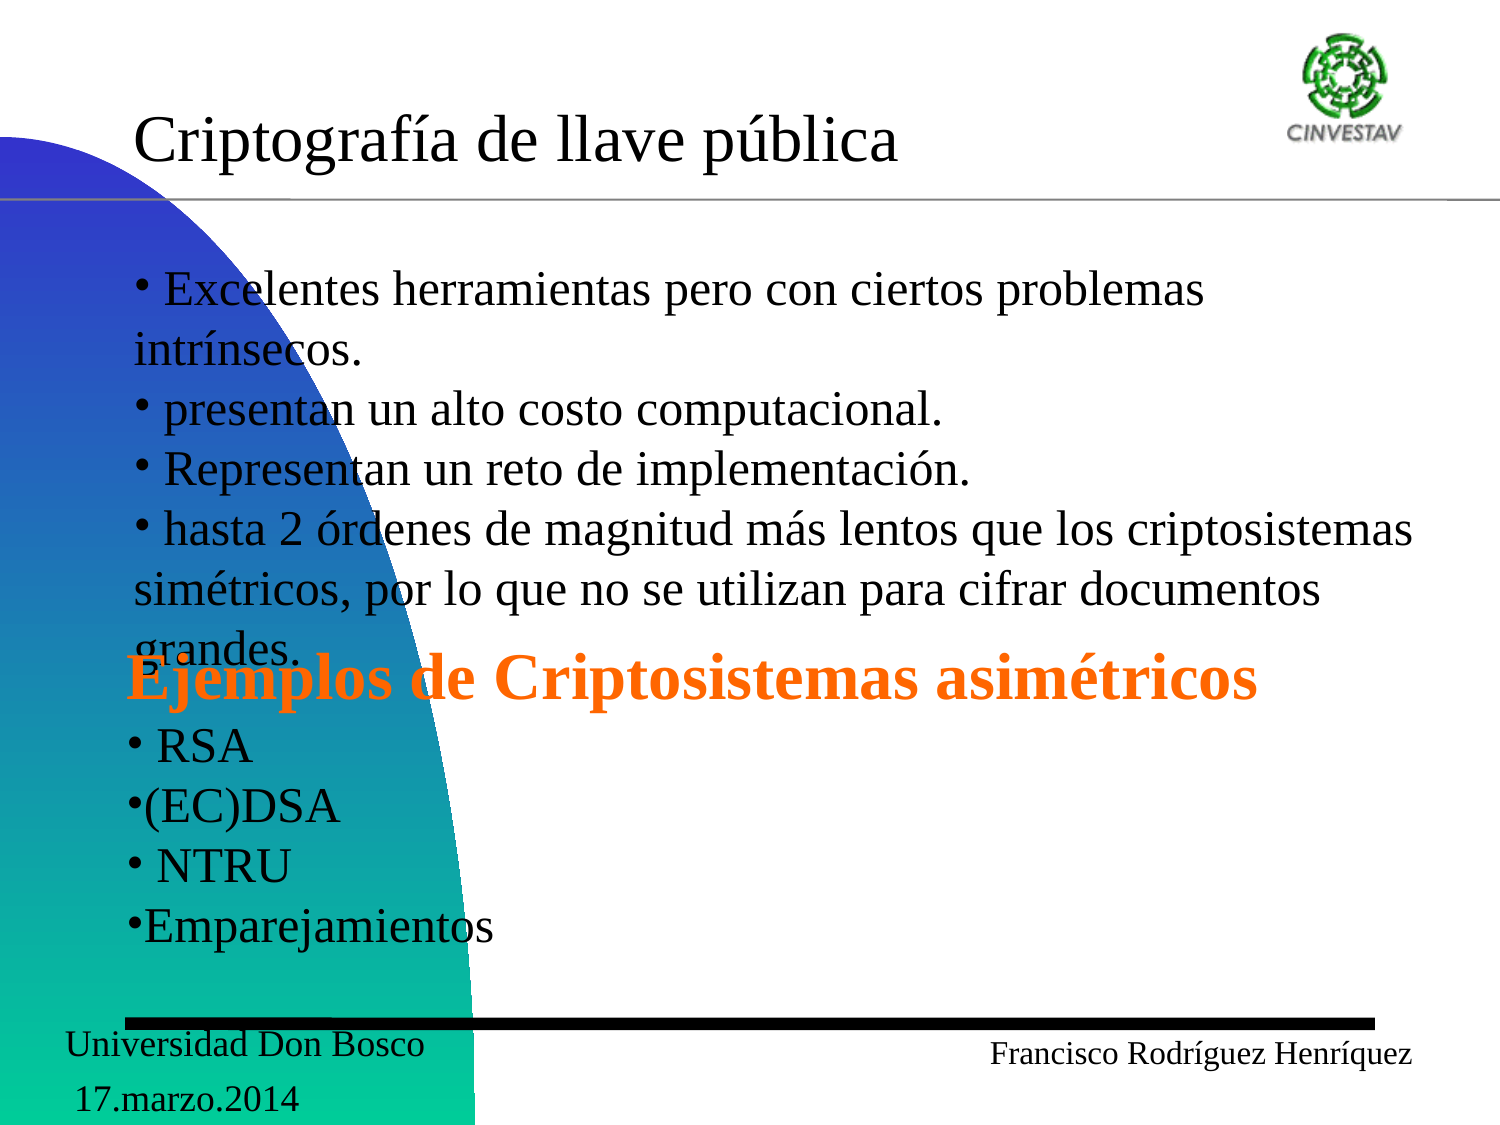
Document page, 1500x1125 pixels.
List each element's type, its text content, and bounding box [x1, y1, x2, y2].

text_box Ejemplos de Criptosistemas asimétricos RSA (EC)DSA NTRU Emparejamientos [111, 624, 1276, 961]
text_box Criptografía de llave pública Excelentes herramientas pero con ciertos problemas intrínsecos. presentan un alto costo computacional. Representan un reto de implementación. hasta 2 órdenes de magnitud más lentos que los criptosistemas simétricos, por lo que no se utilizan para cifrar documentos grandes. [118, 87, 1463, 683]
